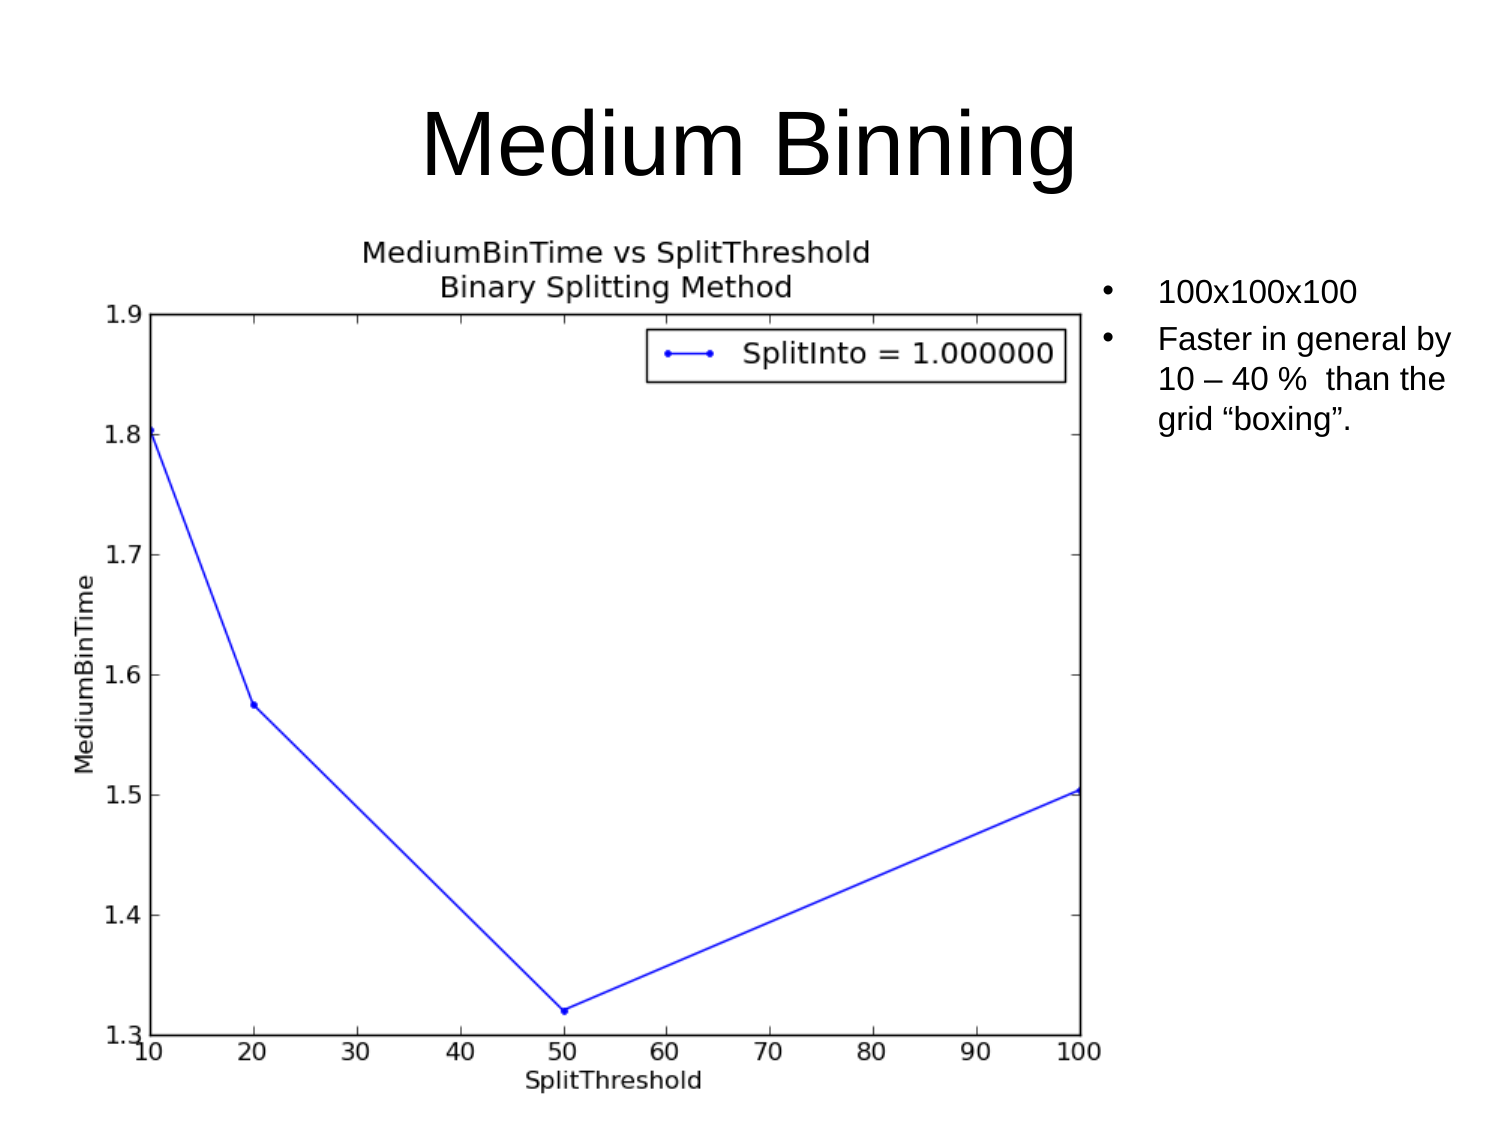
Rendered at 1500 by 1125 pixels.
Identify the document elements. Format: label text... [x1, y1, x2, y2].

picture [0, 224, 1200, 1125]
list 100x100x100 Faster in general by 10 – 40 % than the grid “boxing”. [1087, 262, 1476, 1005]
title Medium Binning [75, 45, 1426, 233]
